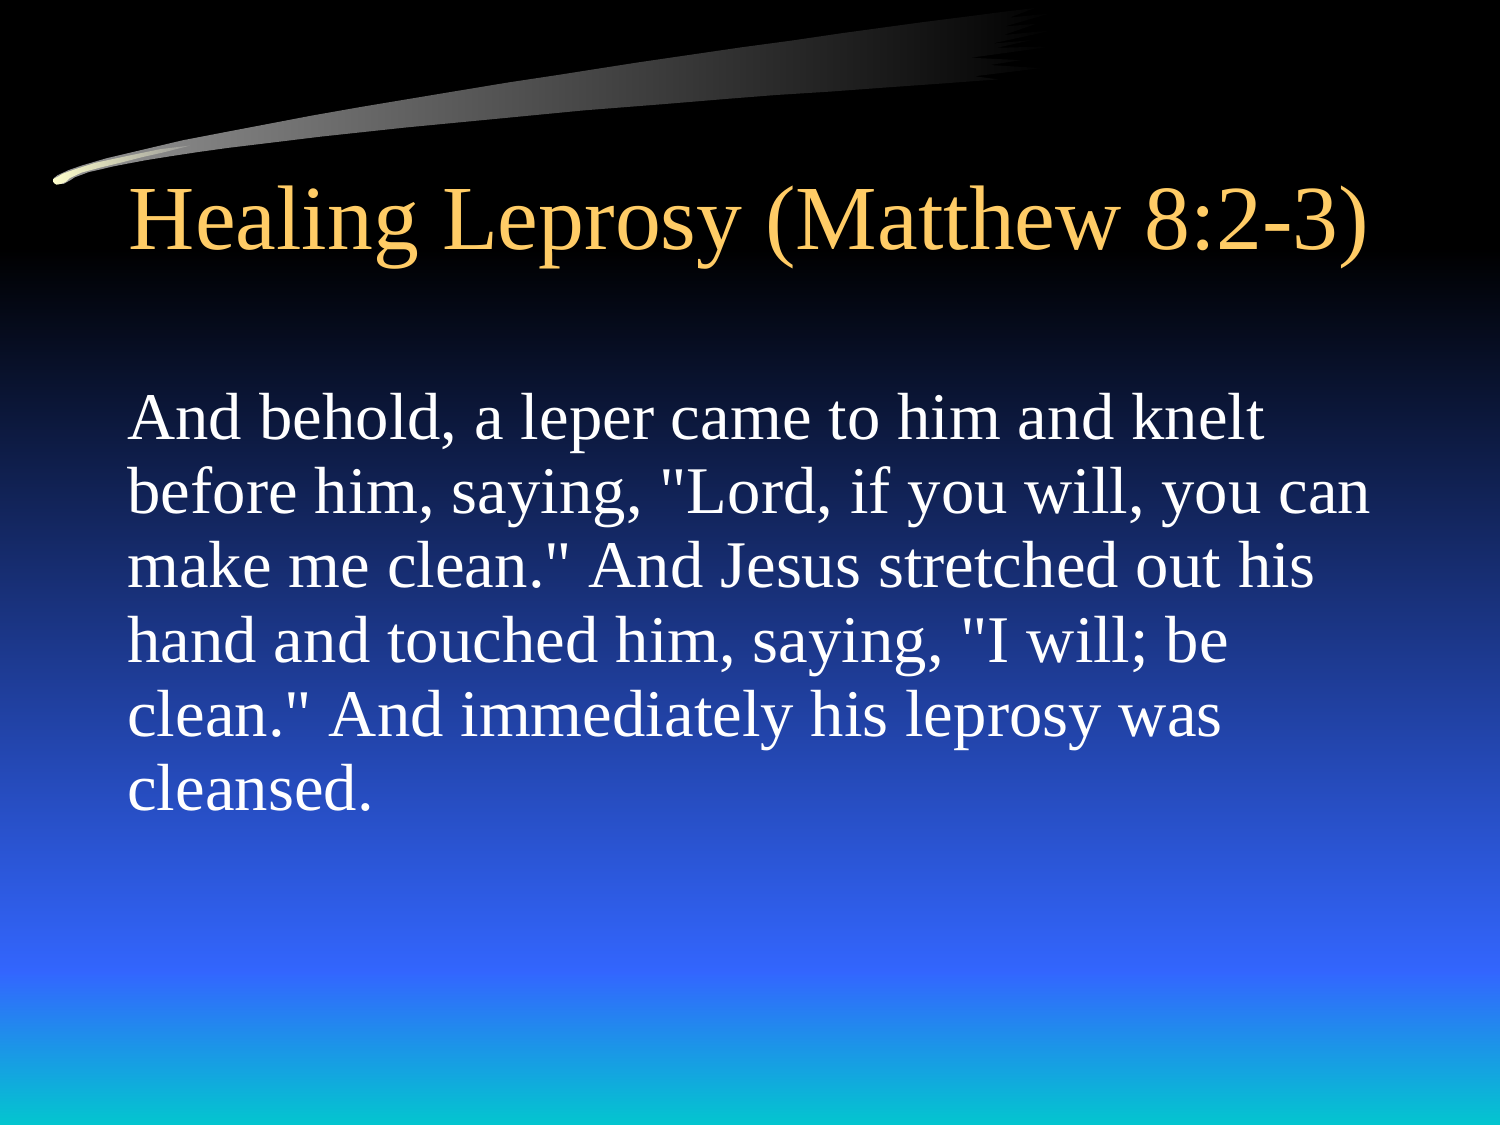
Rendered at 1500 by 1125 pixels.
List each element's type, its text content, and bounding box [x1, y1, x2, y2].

title Healing Leprosy (Matthew 8:2-3) [112, 124, 1388, 313]
text_box And behold, a leper came to him and knelt before him, saying, "Lord, if you will, you can make me clean." And Jesus stretched out his hand and touched him, saying, "I will; be clean." And immediately his leprosy was cleansed. [112, 372, 1426, 833]
